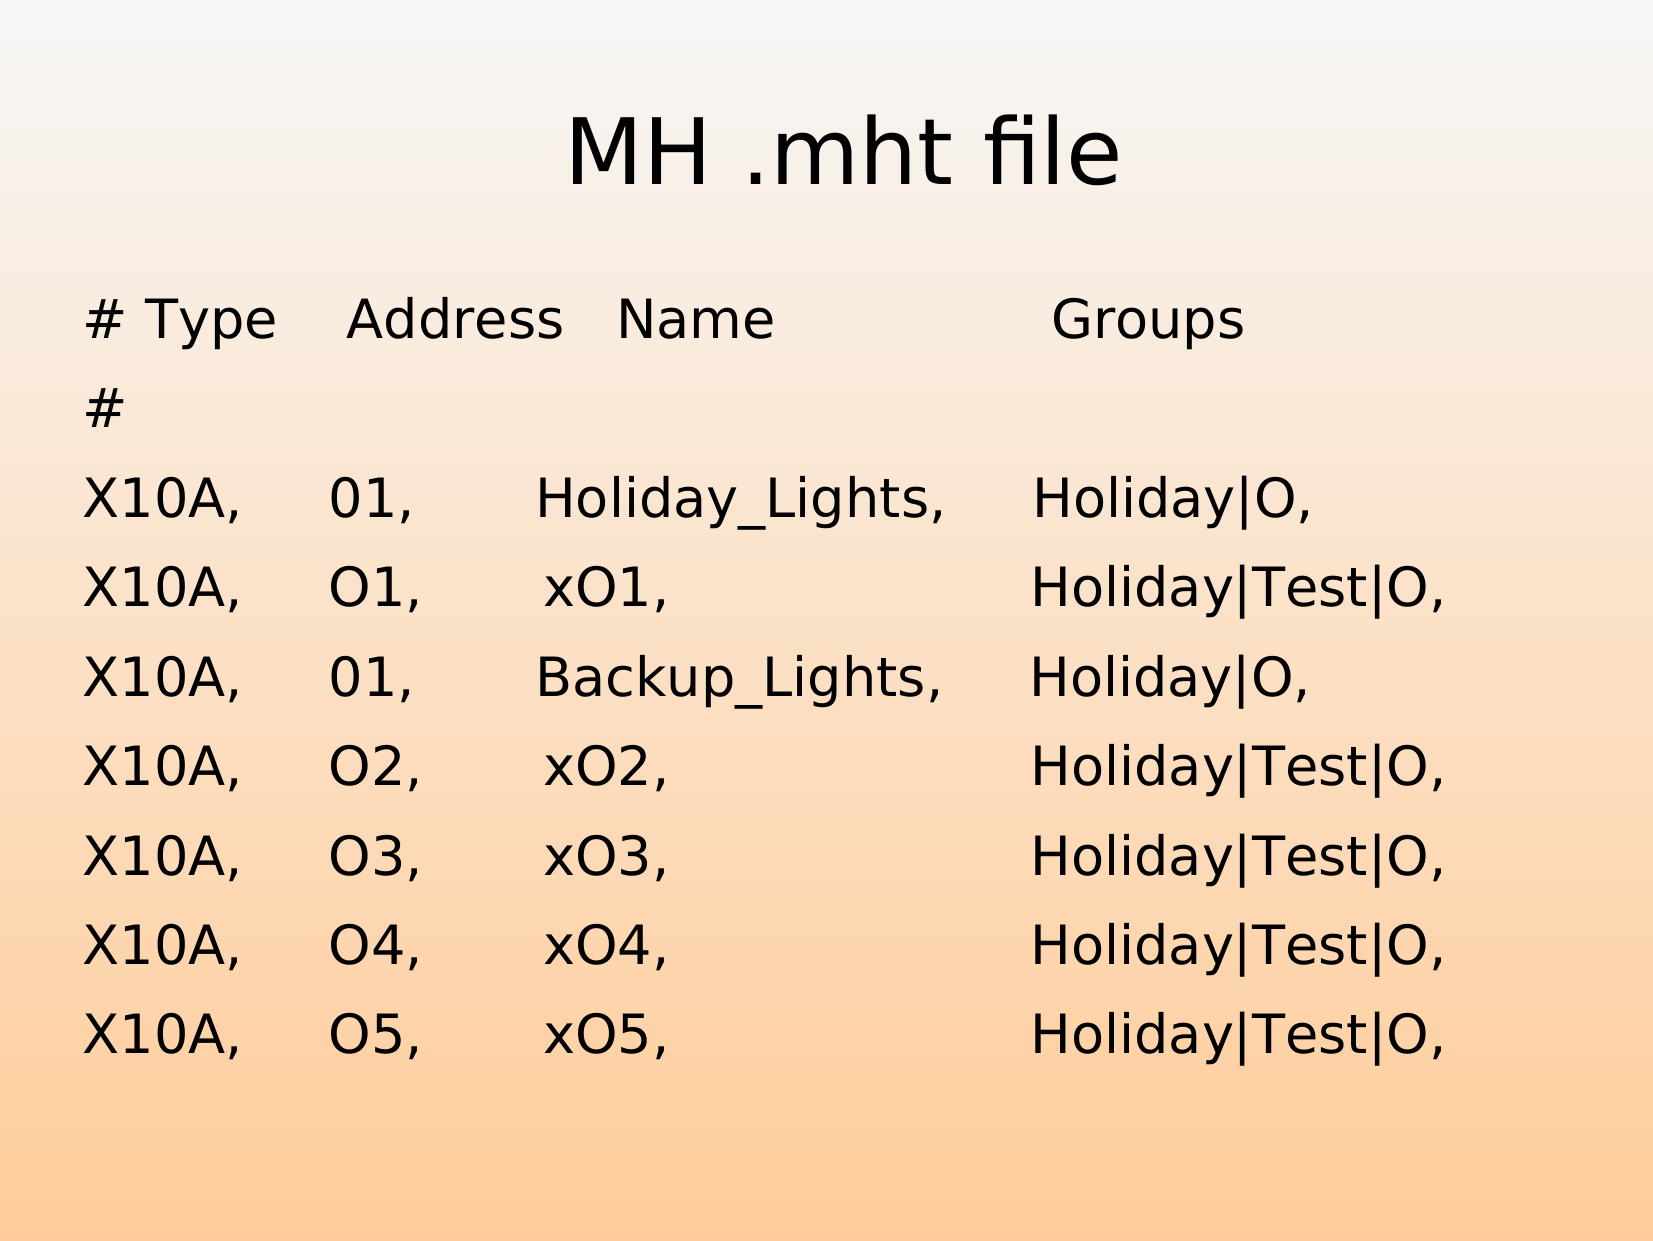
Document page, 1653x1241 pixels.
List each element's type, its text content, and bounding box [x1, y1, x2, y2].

list # Type Address Name Groups # X10A, 01, Holiday_Lights, Holiday|O, X10A, O1, xO1, Holiday|Test|O, X10A, 01, Backup_Lights, Holiday|O, X10A, O2, xO2, Holiday|Test|O, X10A, O3, xO3, Holiday|Test|O, X10A, O4, xO4, Holiday|Test|O, X10A, O5, xO5, Holiday|Test|O, [82, 290, 1570, 1109]
title MH .mht file [82, 49, 1570, 257]
